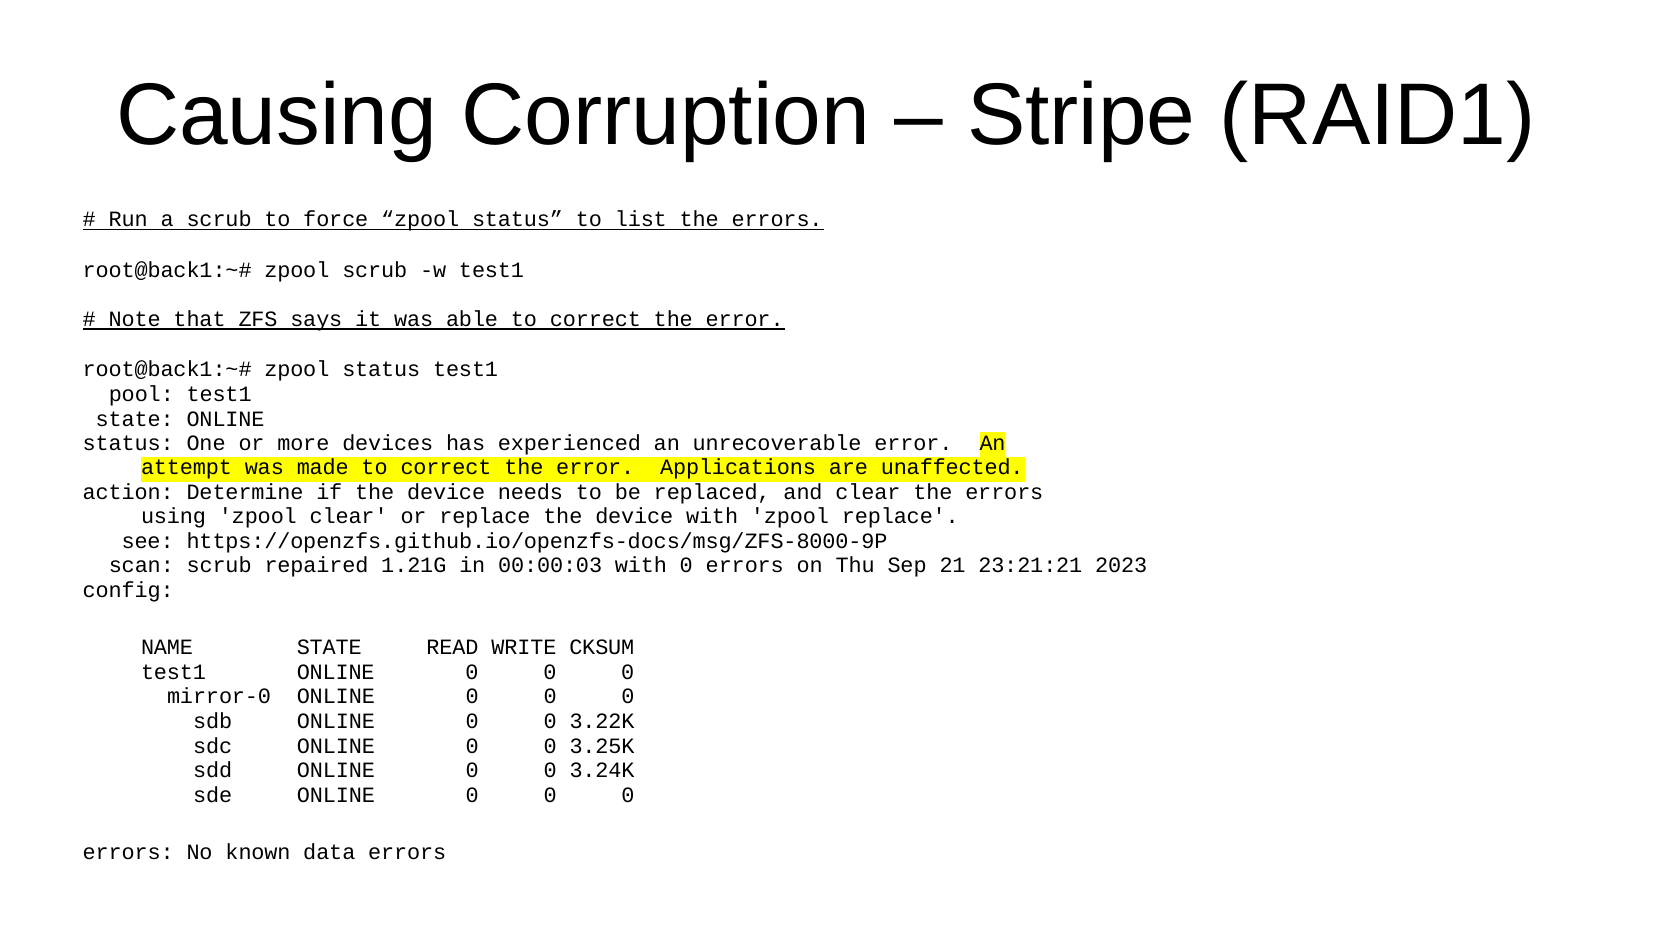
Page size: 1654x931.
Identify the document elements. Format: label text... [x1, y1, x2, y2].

subtitle # Run a scrub to force “zpool status” to list the errors. root@back1:~# zpool scrub -w test1 # Note that ZFS says it was able to correct the error. root@back1:~# zpool status test1 pool: test1 state: ONLINE status: One or more devices has experienced an unrecoverable error. An attempt was made to correct the error. Applications are unaffected. action: Determine if the device needs to be replaced, and clear the errors using 'zpool clear' or replace the device with 'zpool replace'. see: https://openzfs.github.io/openzfs-docs/msg/ZFS-8000-9P scan: scrub repaired 1.21G in 00:00:03 with 0 errors on Thu Sep 21 23:21:21 2023 config: NAME STATE READ WRITE CKSUM test1 ONLINE 0 0 0 mirror-0 ONLINE 0 0 0 sdb ONLINE 0 0 3.22K sdc ONLINE 0 0 3.25K sdd ONLINE 0 0 3.24K sde ONLINE 0 0 0 errors: No known data errors [82, 184, 1571, 891]
title Causing Corruption – Stripe (RAID1) [82, 37, 1571, 184]
